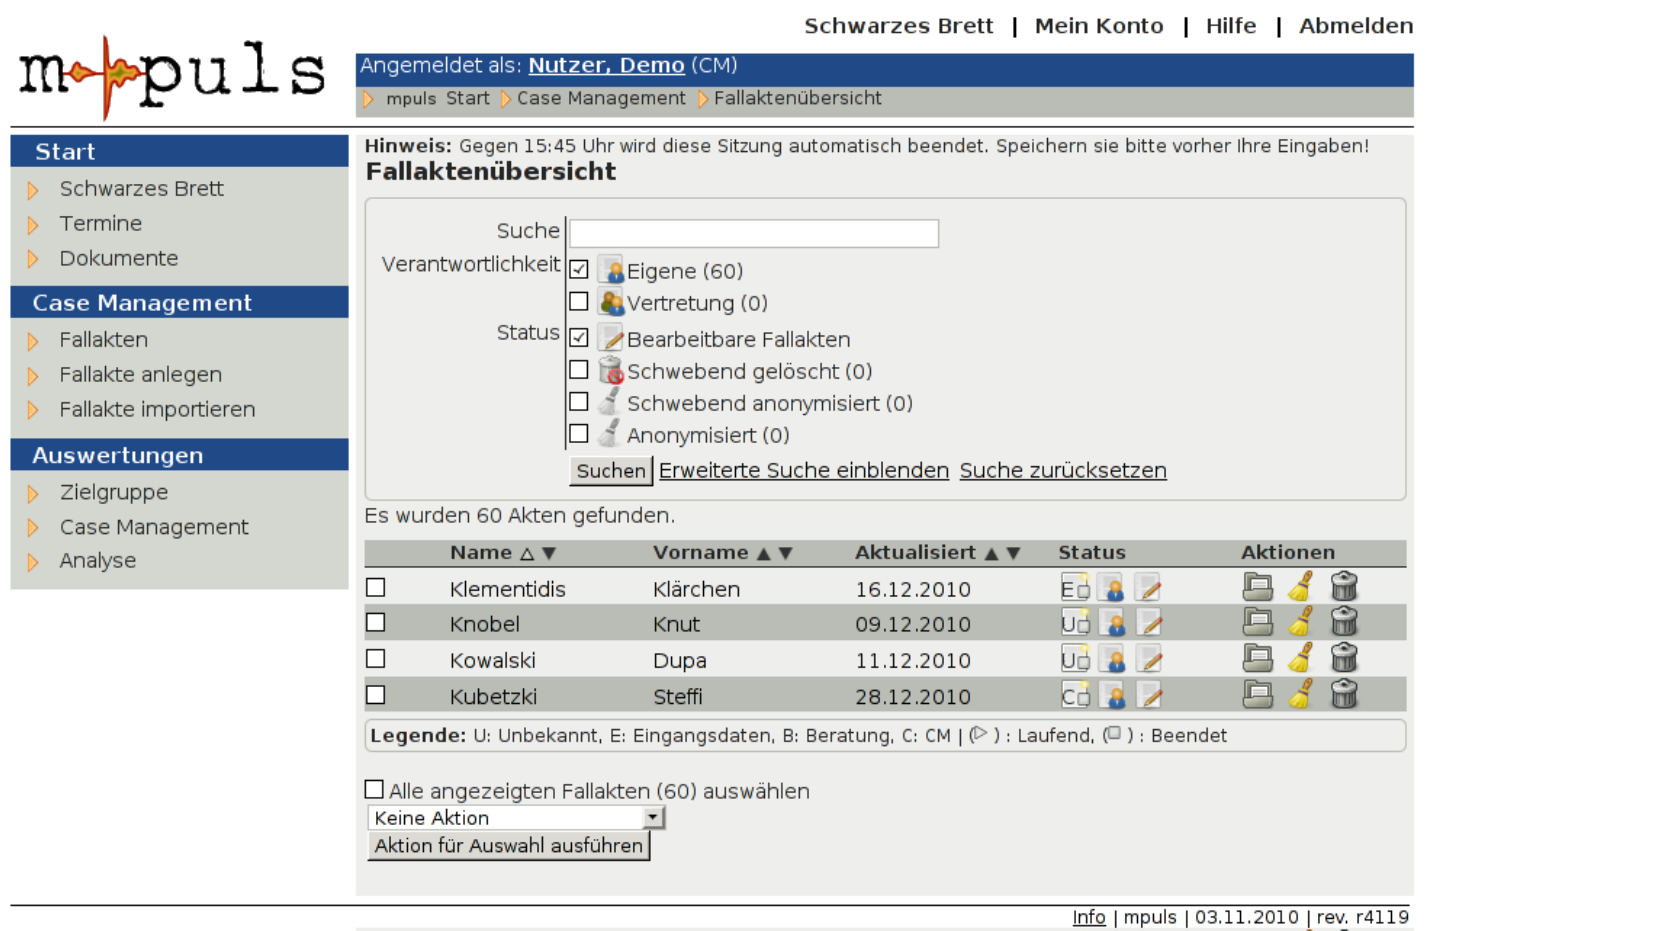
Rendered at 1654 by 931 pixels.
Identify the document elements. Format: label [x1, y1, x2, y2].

picture [2, 0, 1465, 931]
